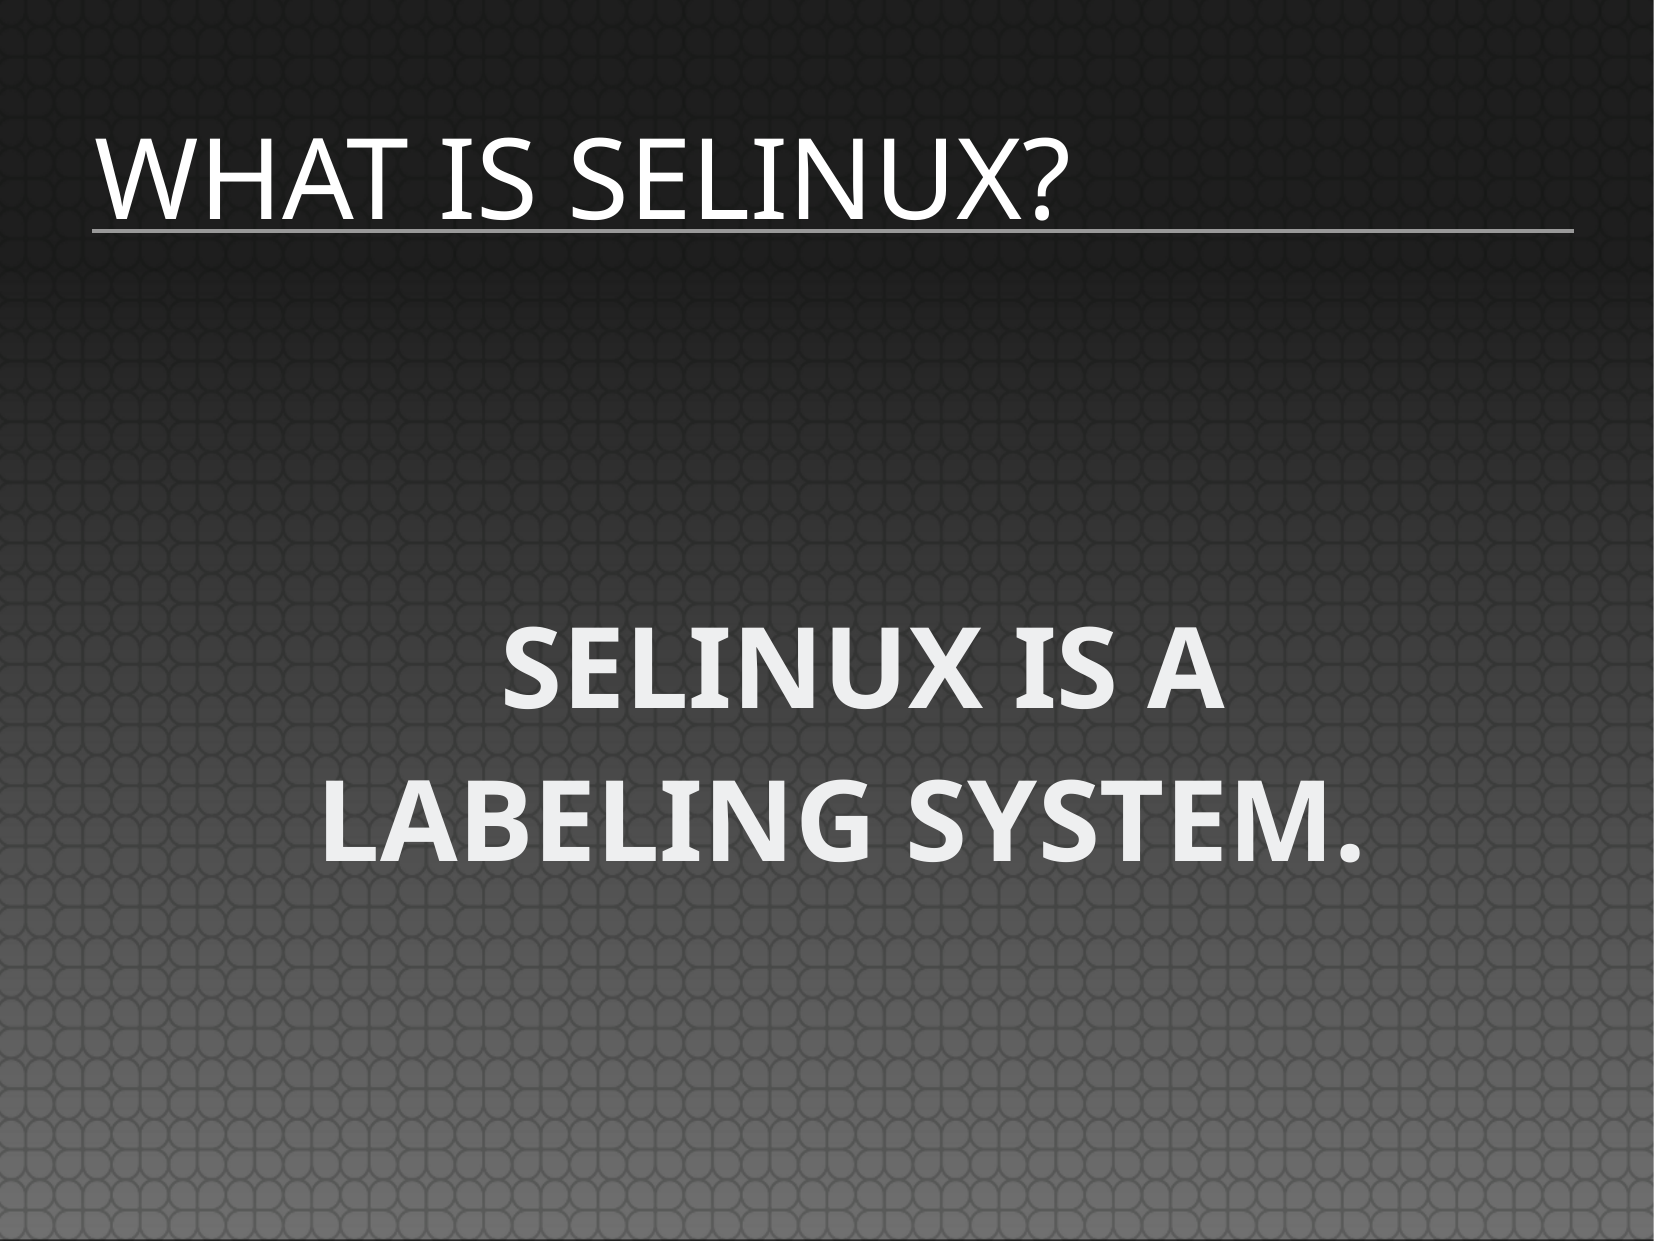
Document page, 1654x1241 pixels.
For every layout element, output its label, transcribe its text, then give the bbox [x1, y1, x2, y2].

title WHAT IS SELINUX? [94, 100, 1426, 251]
picture [0, 0, 1654, 1241]
list SELINUX IS A LABELING SYSTEM. [112, 227, 1501, 1163]
